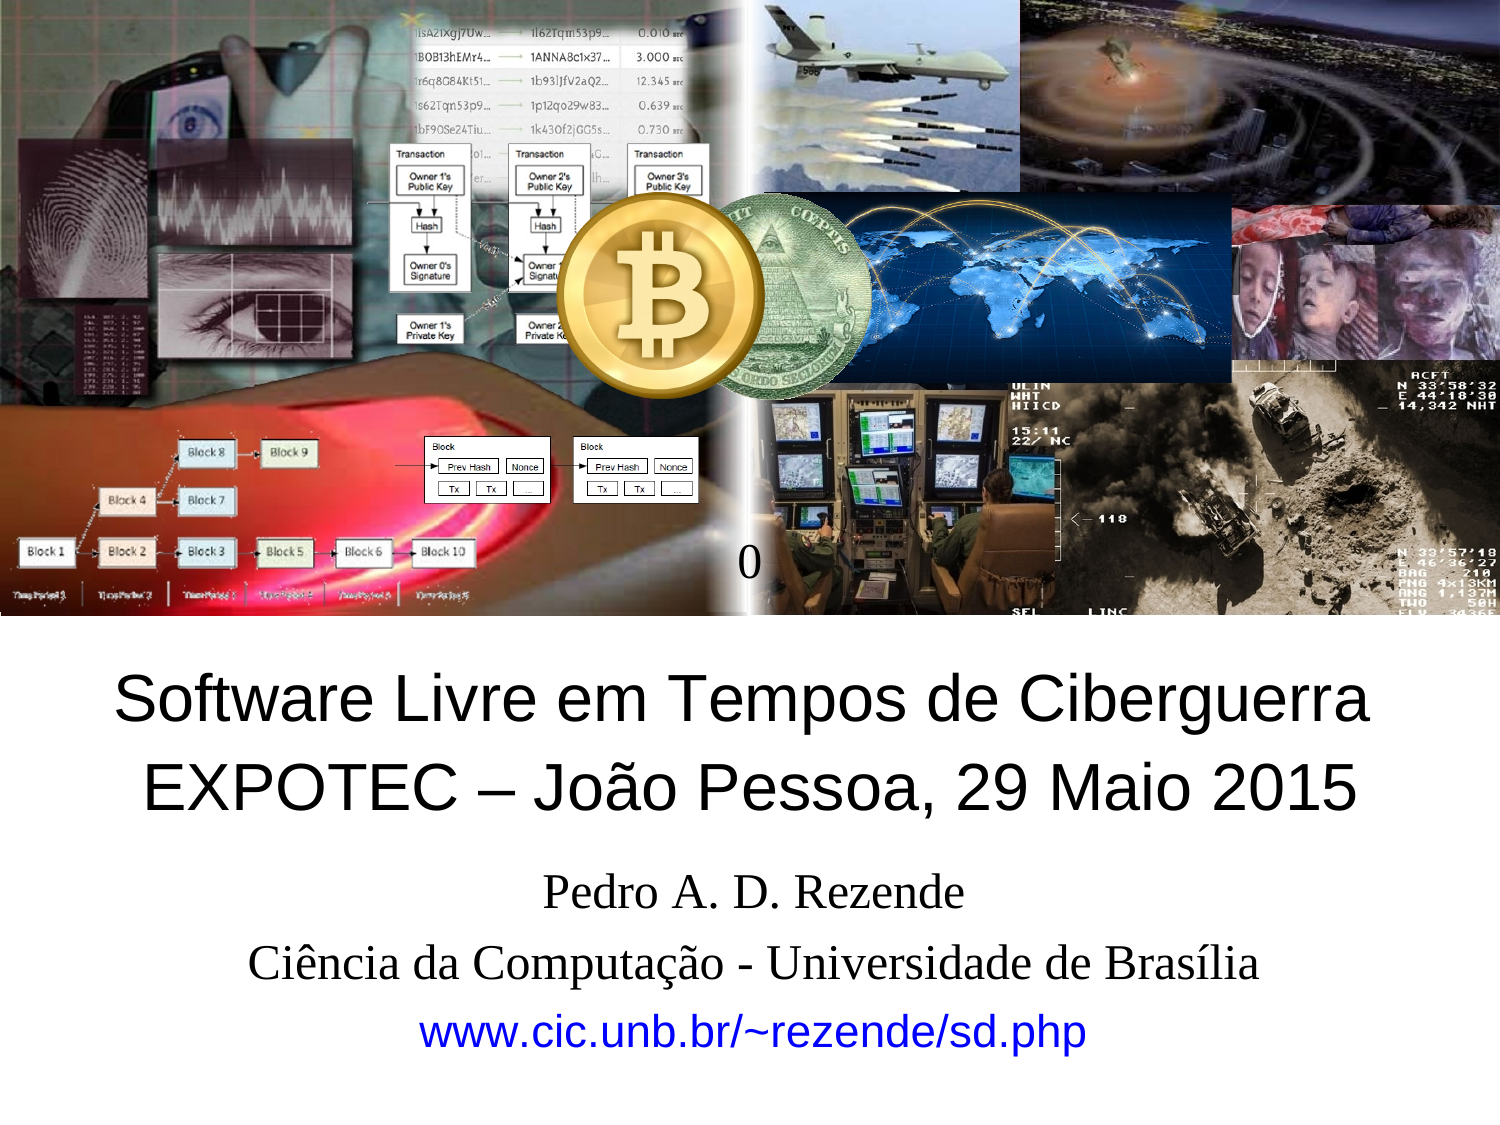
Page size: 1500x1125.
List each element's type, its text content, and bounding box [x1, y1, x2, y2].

title Software Livre em Tempos de Ciberguerra EXPOTEC – João Pessoa, 29 Maio 2015 [49, 382, 1453, 834]
subtitle Pedro A. D. Rezende Ciência da Computação - Universidade de Brasília www.cic.unb.br/~rezende/sd.php [84, 856, 1349, 1080]
picture [0, 0, 1500, 617]
text_box 0 [737, 534, 763, 590]
